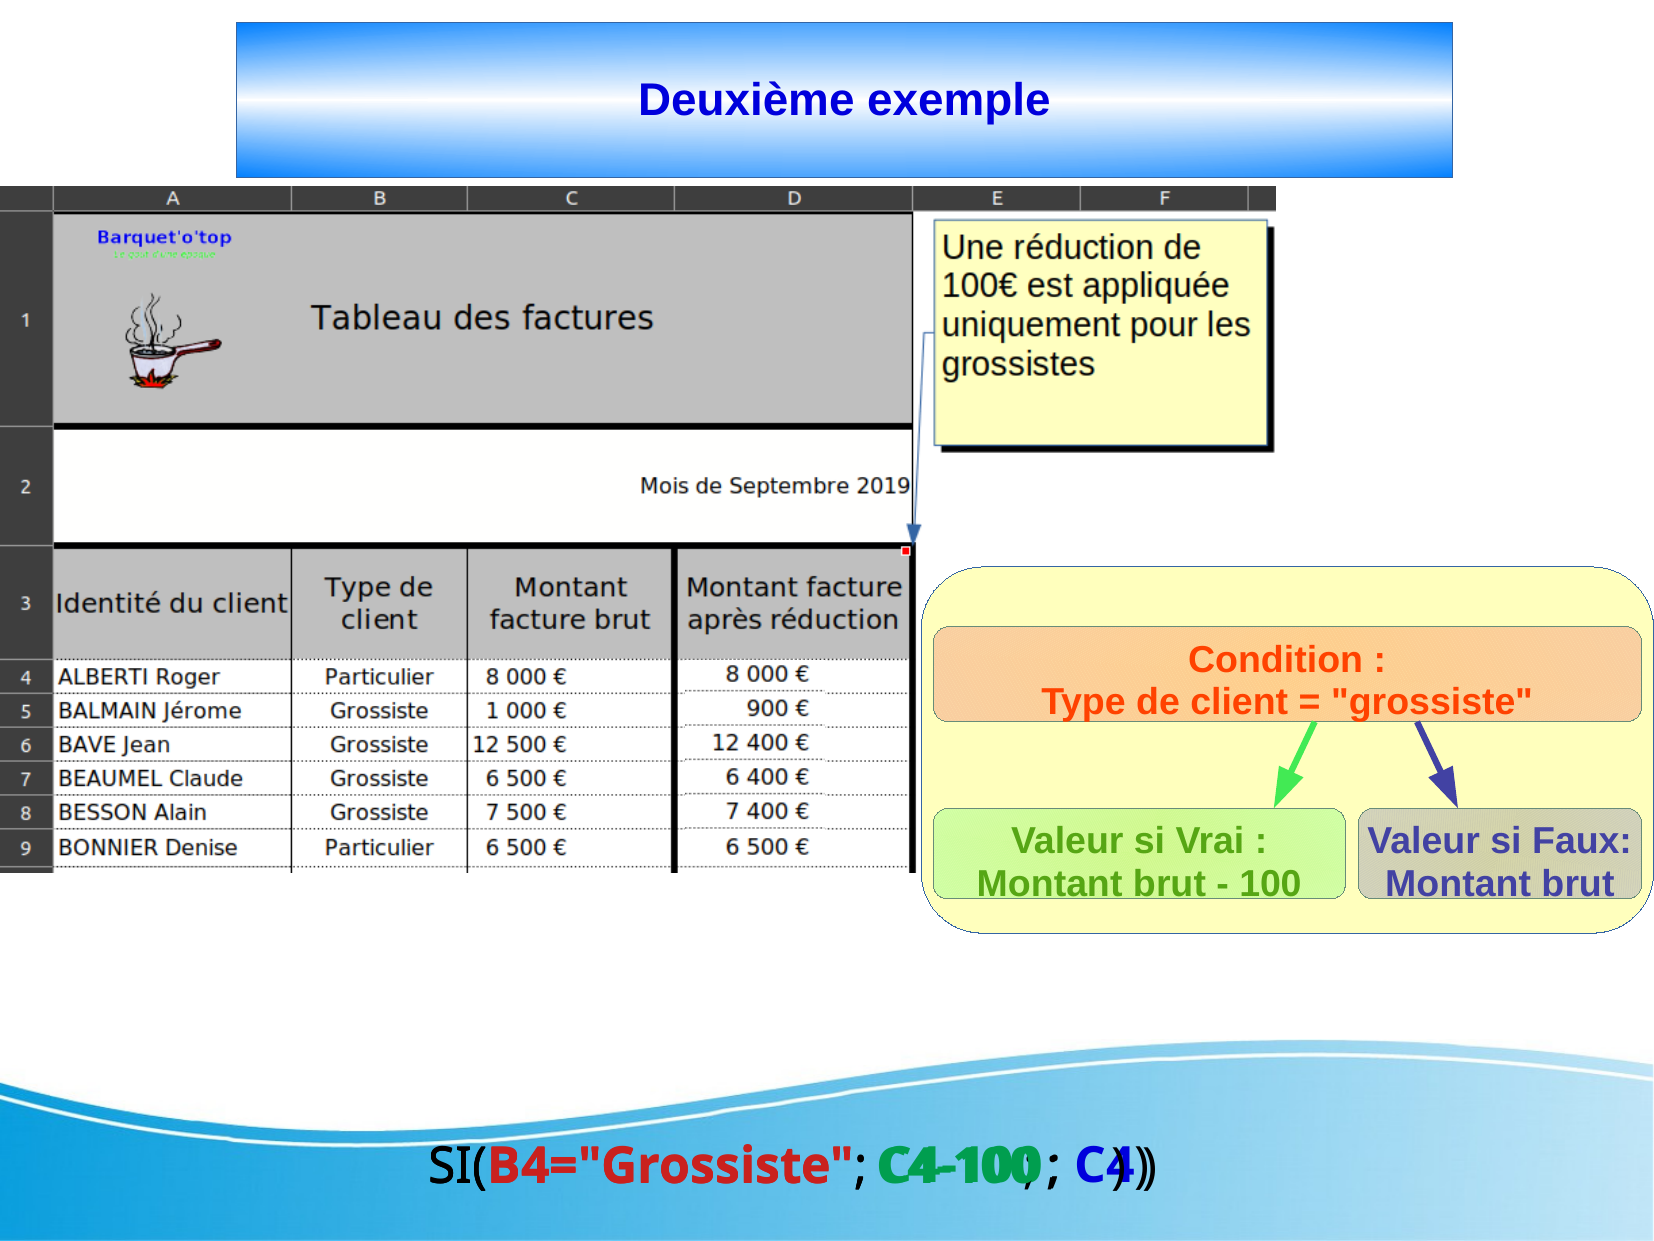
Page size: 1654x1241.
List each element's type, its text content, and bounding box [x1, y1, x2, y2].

text_box SI(B4="Grossiste"; C4-100 ; ) [413, 1122, 1654, 1205]
picture [0, 186, 1276, 873]
text_box [921, 566, 1654, 934]
text_box Deuxième exemple [236, 22, 1453, 178]
picture [0, 1039, 1654, 1241]
